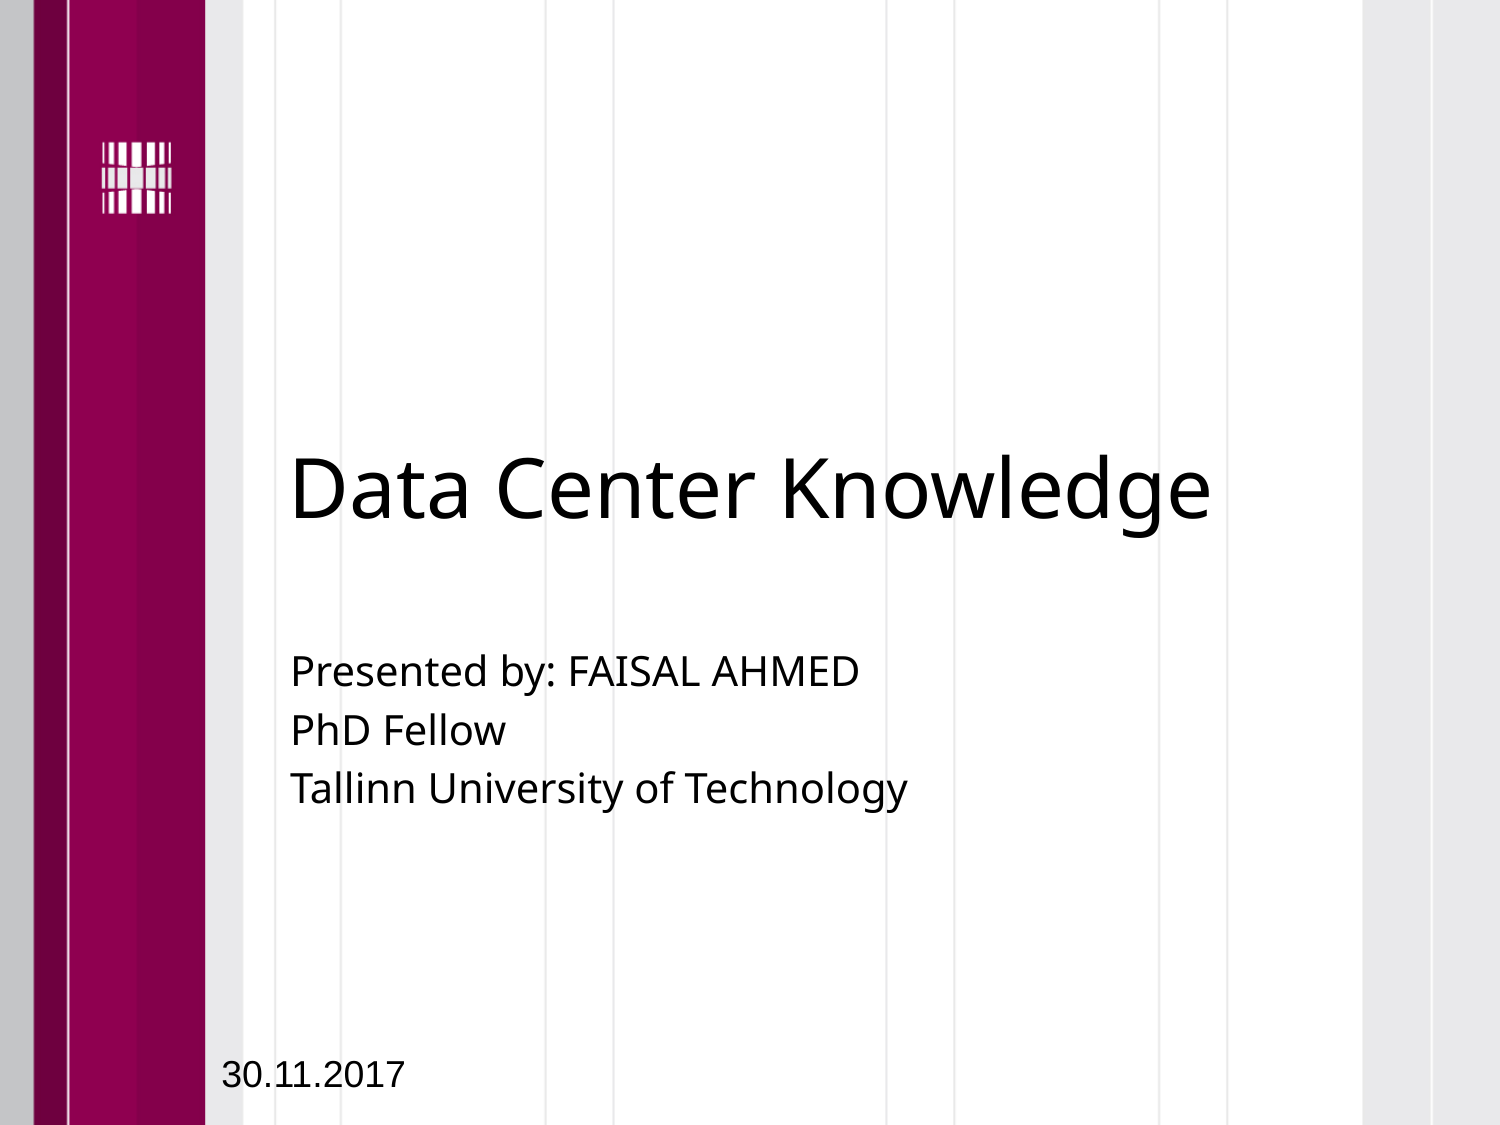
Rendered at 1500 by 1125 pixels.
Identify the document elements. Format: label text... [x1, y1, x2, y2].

text_box 30.11.2017 [206, 1042, 557, 1103]
title Data Center Knowledge [206, 290, 1297, 591]
picture [0, 0, 1500, 1125]
subtitle Presented by: FAISAL AHMED PhD Fellow Tallinn University of Technology [275, 637, 1297, 925]
